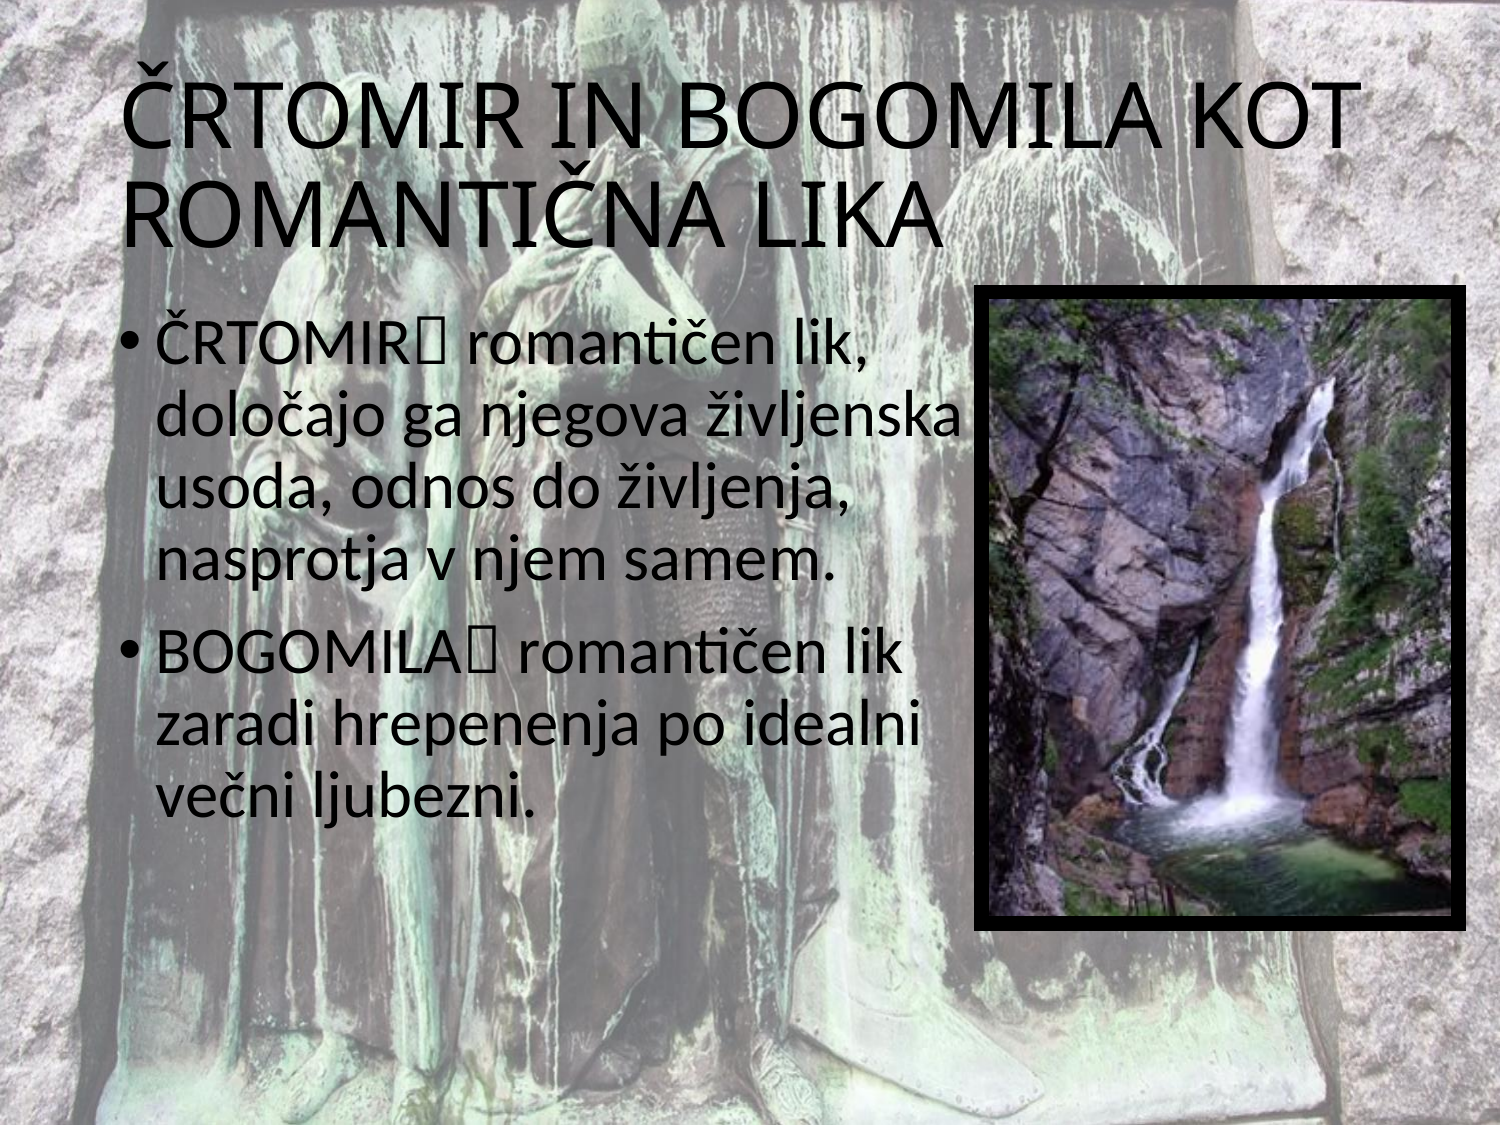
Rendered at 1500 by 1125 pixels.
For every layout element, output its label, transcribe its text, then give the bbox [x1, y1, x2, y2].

title ČRTOMIR IN BOGOMILA KOT ROMANTIČNA LIKA [103, 59, 1397, 278]
picture [0, 0, 1500, 1125]
list ČRTOMIR romantičen lik, določajo ga njegova življenska usoda, odnos do življenja, nasprotja v njem samem. BOGOMILA romantičen lik zaradi hrepenenja po idealni večni ljubezni. [103, 299, 989, 1014]
